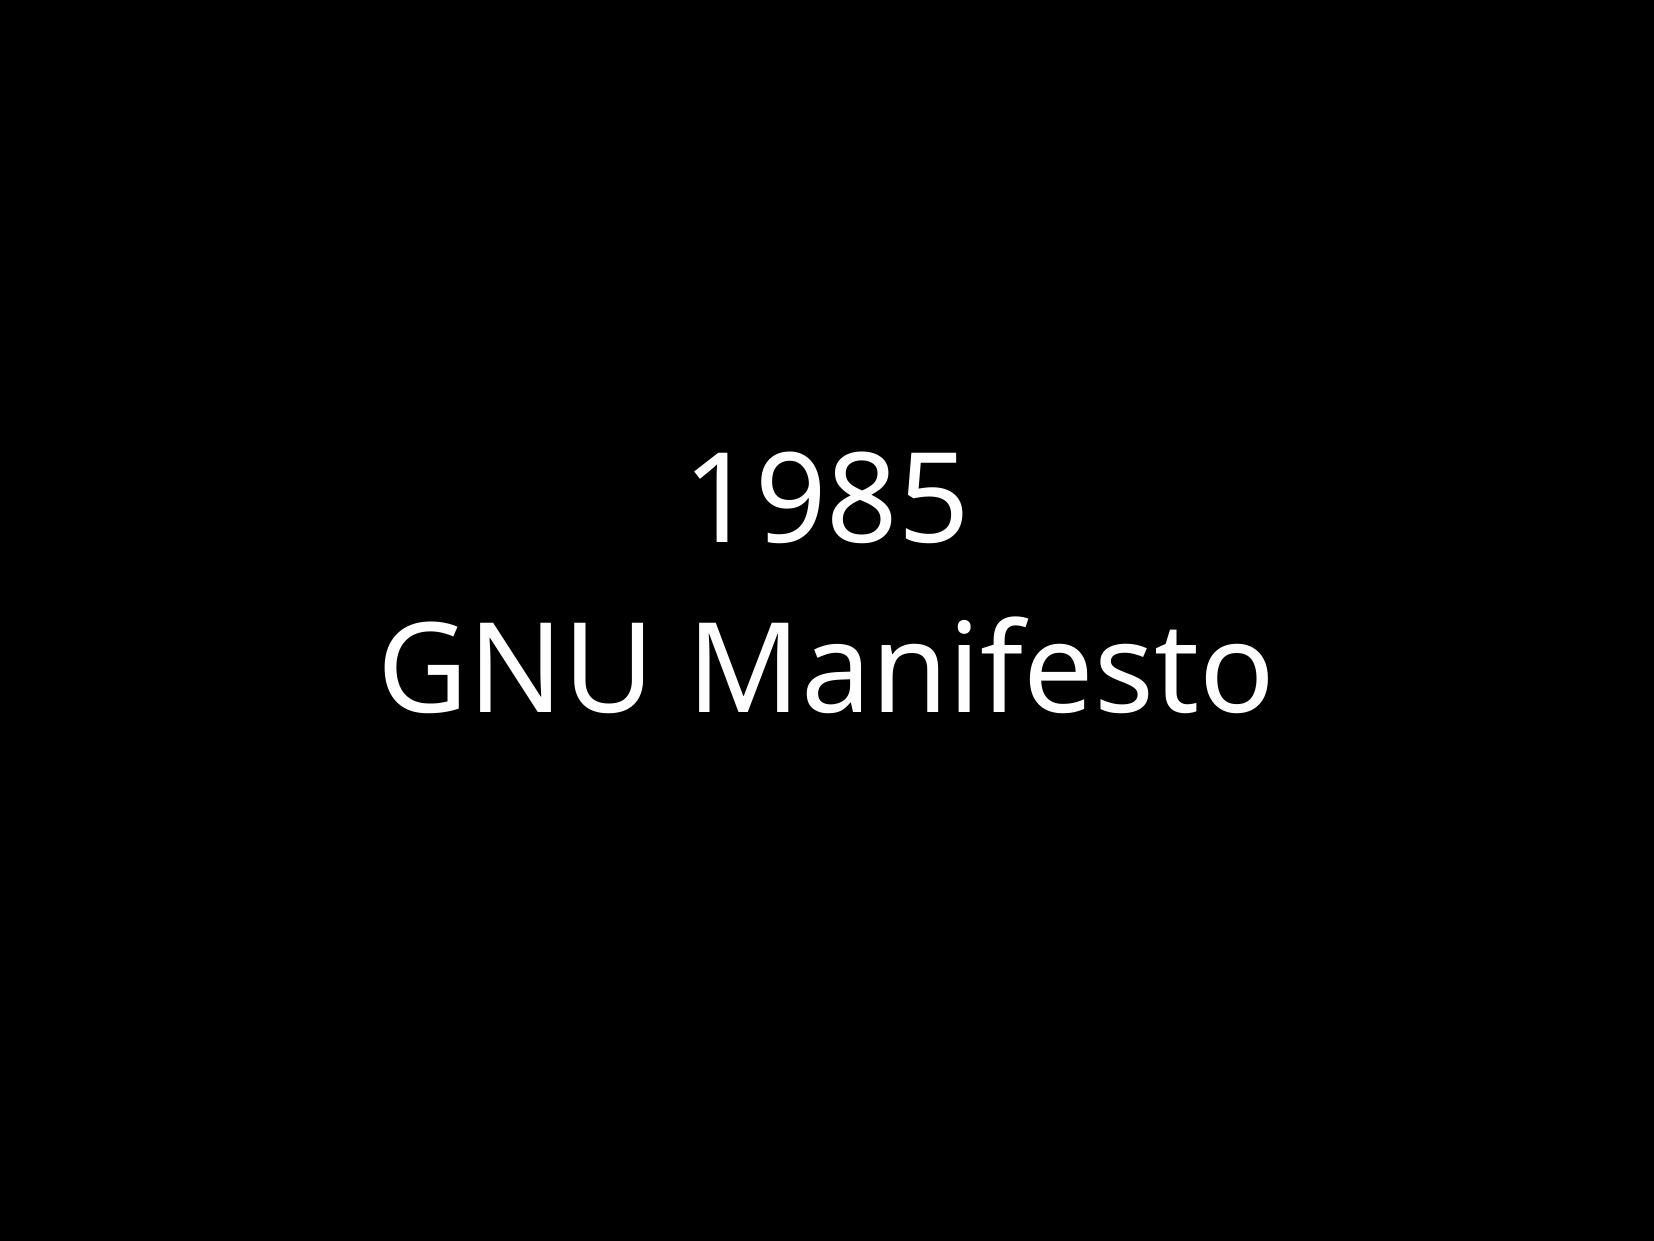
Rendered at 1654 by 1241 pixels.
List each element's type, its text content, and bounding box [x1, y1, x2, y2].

subtitle 1985 GNU Manifesto [82, 49, 1571, 1109]
